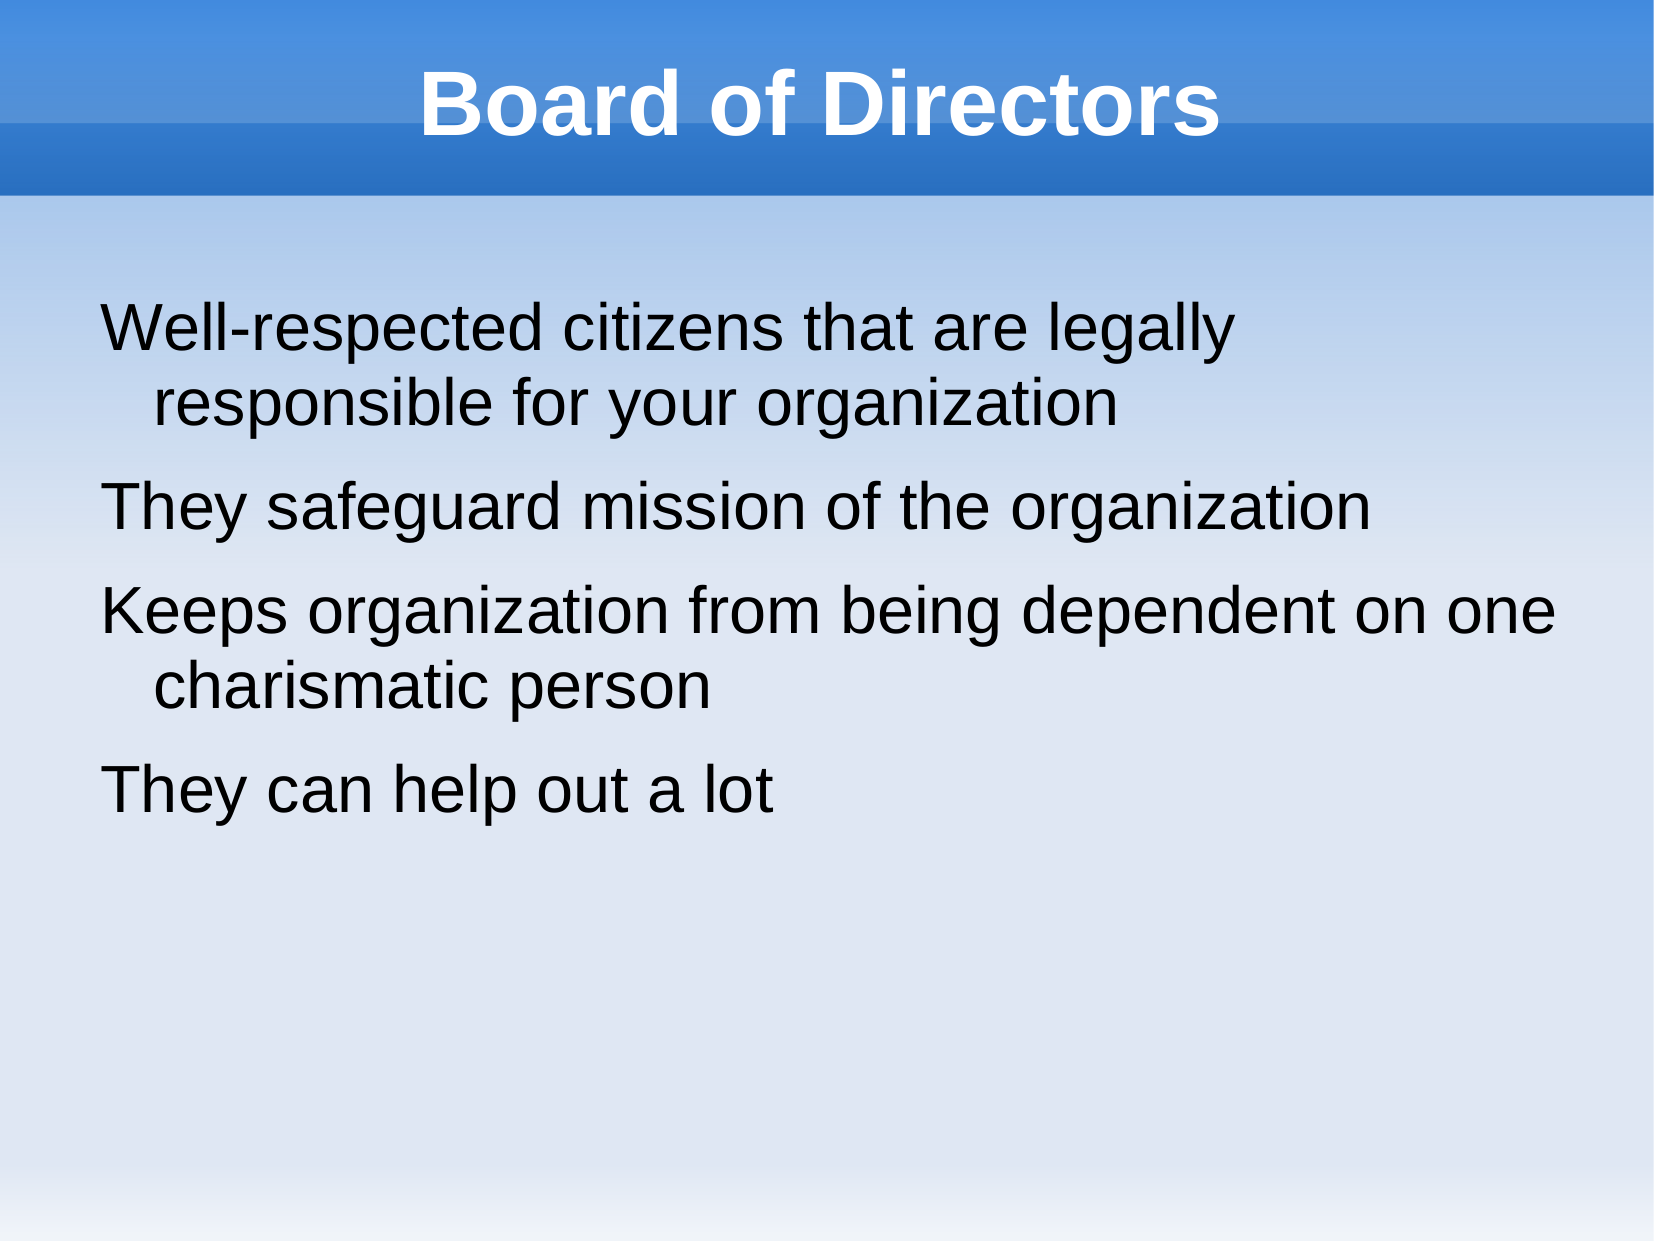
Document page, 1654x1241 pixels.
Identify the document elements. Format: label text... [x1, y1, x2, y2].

picture [0, 0, 1654, 1241]
list Well-respected citizens that are legally responsible for your organization They safeguard mission of the organization Keeps organization from being dependent on one charismatic person They can help out a lot [82, 290, 1571, 1094]
title Board of Directors [76, 7, 1565, 200]
